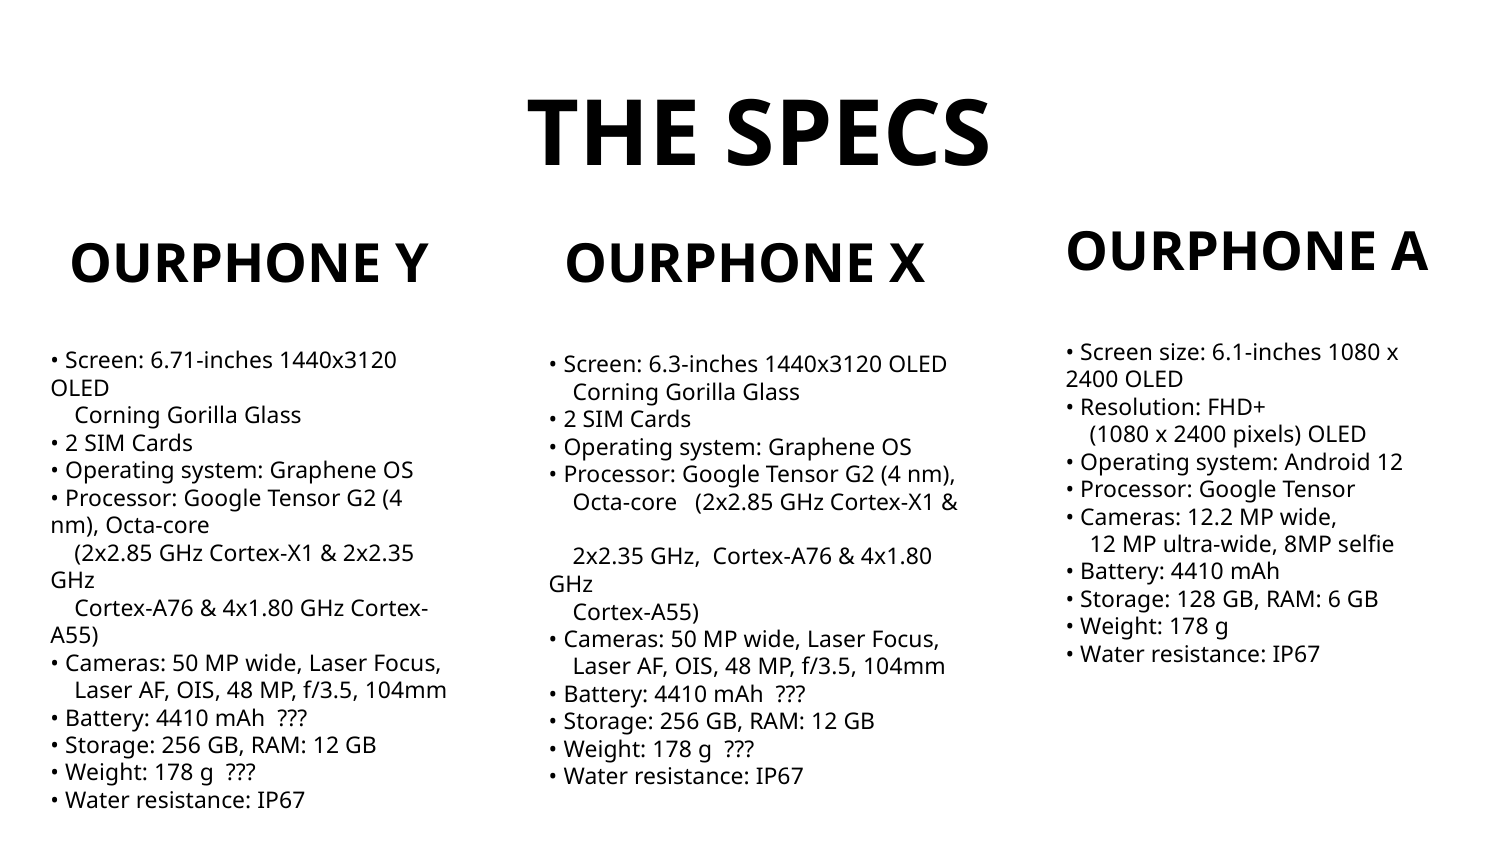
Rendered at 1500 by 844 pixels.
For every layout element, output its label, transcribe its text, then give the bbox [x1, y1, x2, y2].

text_box • Screen: 6.71-inches 1440x3120 OLED Corning Gorilla Glass • 2 SIM Cards • Operating system: Graphene OS • Processor: Google Tensor G2 (4 nm), Octa-core (2x2.85 GHz Cortex-X1 & 2x2.35 GHz Cortex-A76 & 4x1.80 GHz Cortex-A55) • Cameras: 50 MP wide, Laser Focus, Laser AF, OIS, 48 MP, f/3.5, 104mm • Battery: 4410 mAh ??? • Storage: 256 GB, RAM: 12 GB • Weight: 178 g ??? • Water resistance: IP67 [35, 331, 471, 807]
text_box OURPHONE A [1050, 214, 1500, 323]
text_box • Screen size: 6.1-inches 1080 x 2400 OLED • Resolution: FHD+ (1080 x 2400 pixels) OLED • Operating system: Android 12 • Processor: Google Tensor • Cameras: 12.2 MP wide, 12 MP ultra-wide, 8MP selfie • Battery: 4410 mAh • Storage: 128 GB, RAM: 6 GB • Weight: 178 g • Water resistance: IP67 [1050, 323, 1473, 798]
text_box OURPHONE Y [54, 226, 469, 335]
text_box OURPHONE X [549, 226, 963, 334]
text_box • Screen: 6.3-inches 1440x3120 OLED Corning Gorilla Glass • 2 SIM Cards • Operating system: Graphene OS • Processor: Google Tensor G2 (4 nm), Octa-core (2x2.85 GHz Cortex-X1 & 2x2.35 GHz, Cortex-A76 & 4x1.80 GHz Cortex-A55) • Cameras: 50 MP wide, Laser Focus, Laser AF, OIS, 48 MP, f/3.5, 104mm • Battery: 4410 mAh ??? • Storage: 256 GB, RAM: 12 GB • Weight: 178 g ??? • Water resistance: IP67 [533, 334, 978, 811]
text_box THE SPECS [468, 80, 1051, 189]
